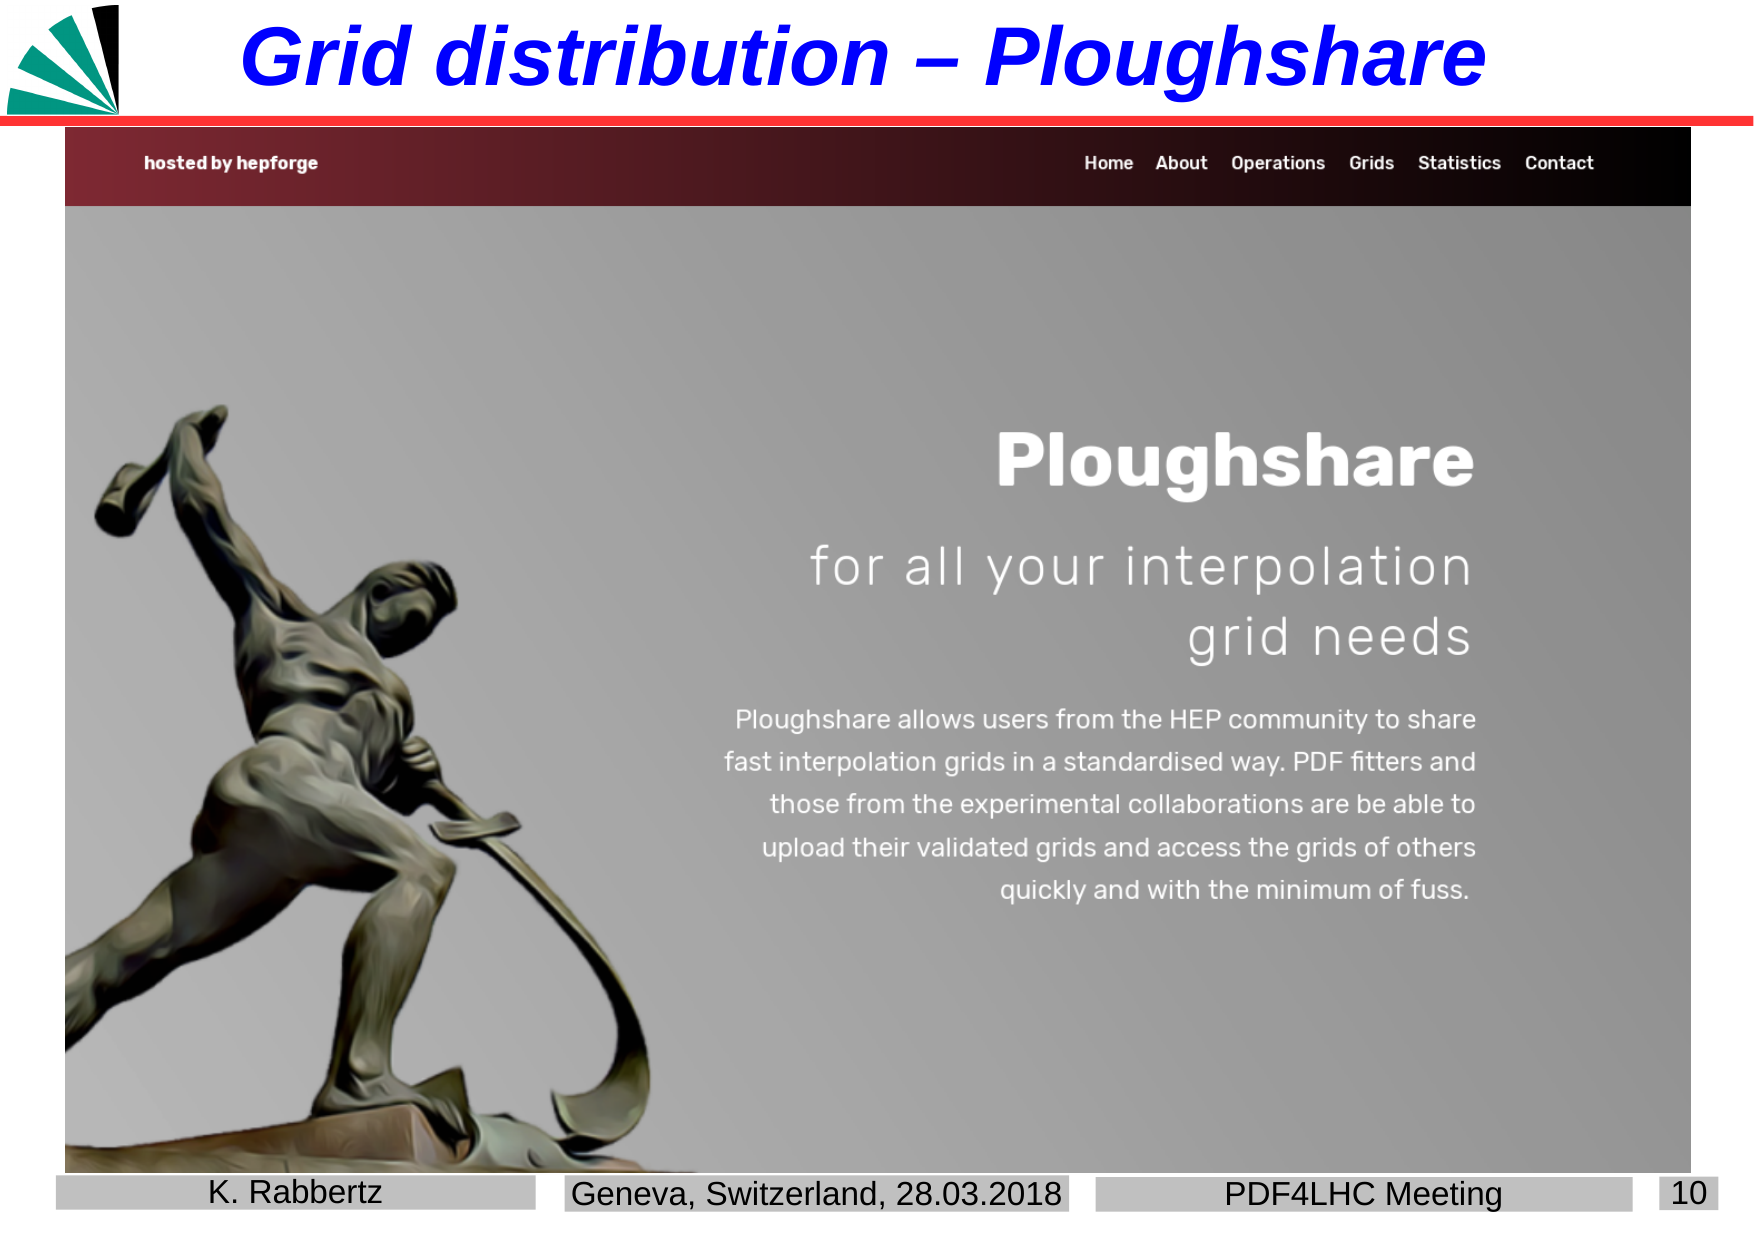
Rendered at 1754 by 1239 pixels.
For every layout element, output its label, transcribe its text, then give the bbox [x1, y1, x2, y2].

picture [7, 5, 119, 116]
title Grid distribution – Ploughshare [123, 0, 1606, 114]
picture [65, 127, 1691, 1173]
